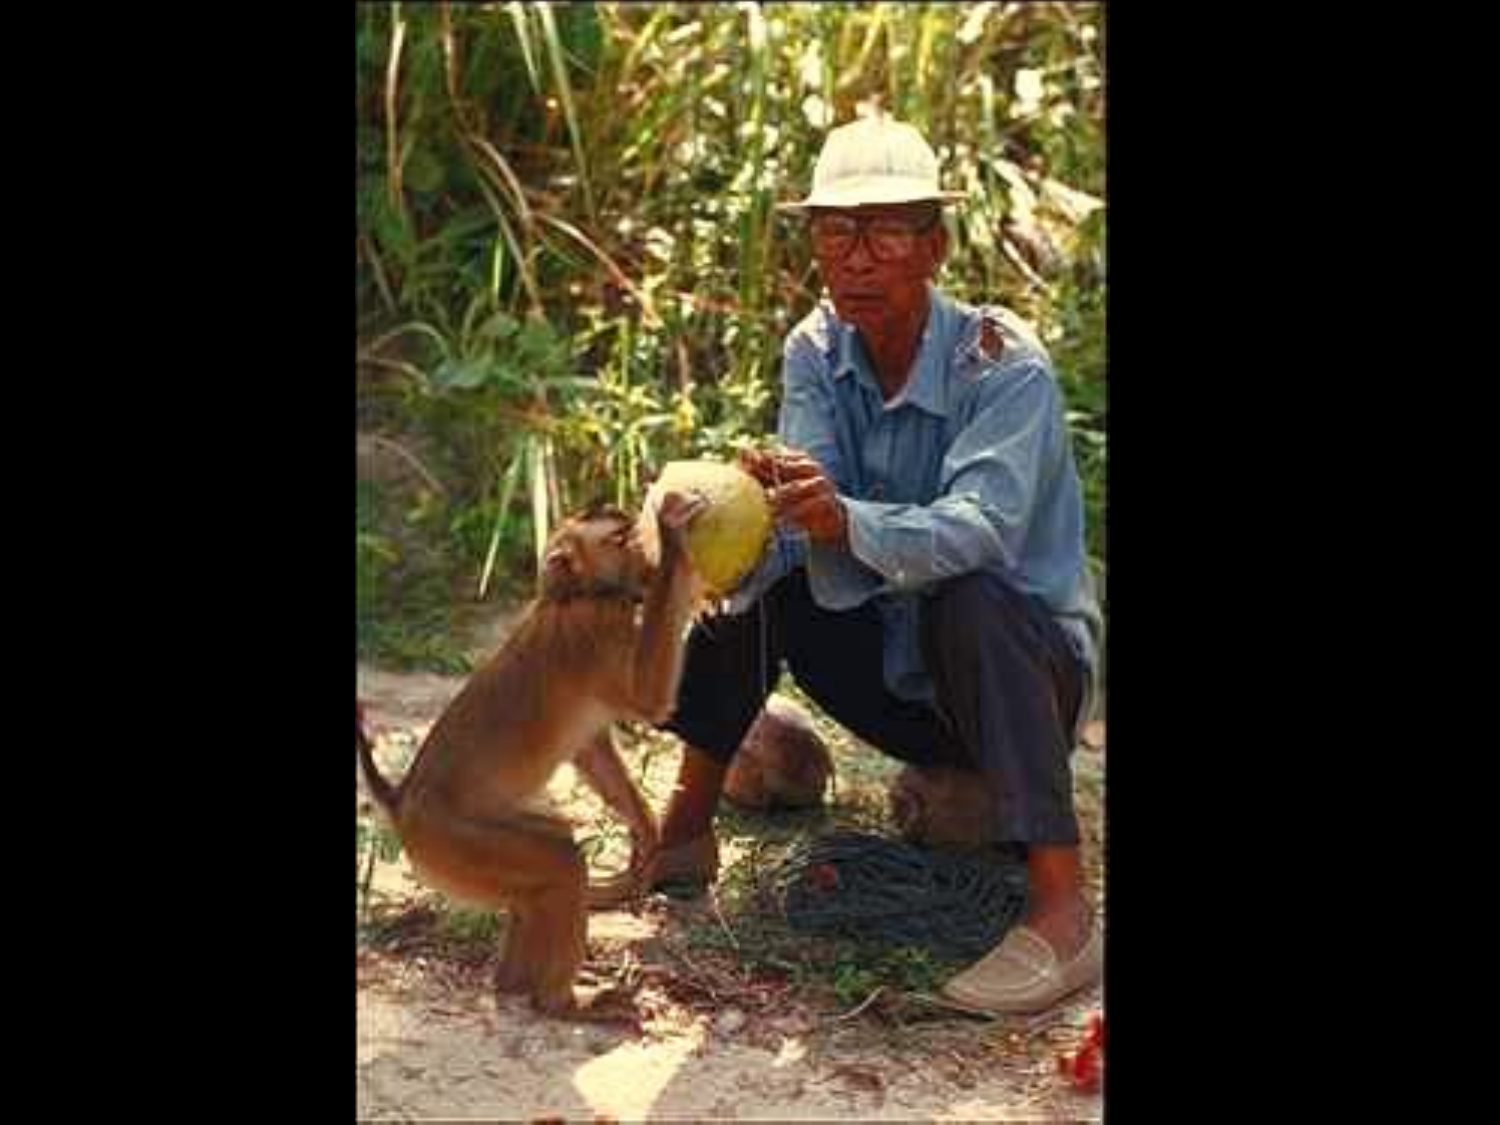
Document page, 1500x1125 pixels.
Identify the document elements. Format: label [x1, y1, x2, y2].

picture [355, 0, 1110, 1125]
